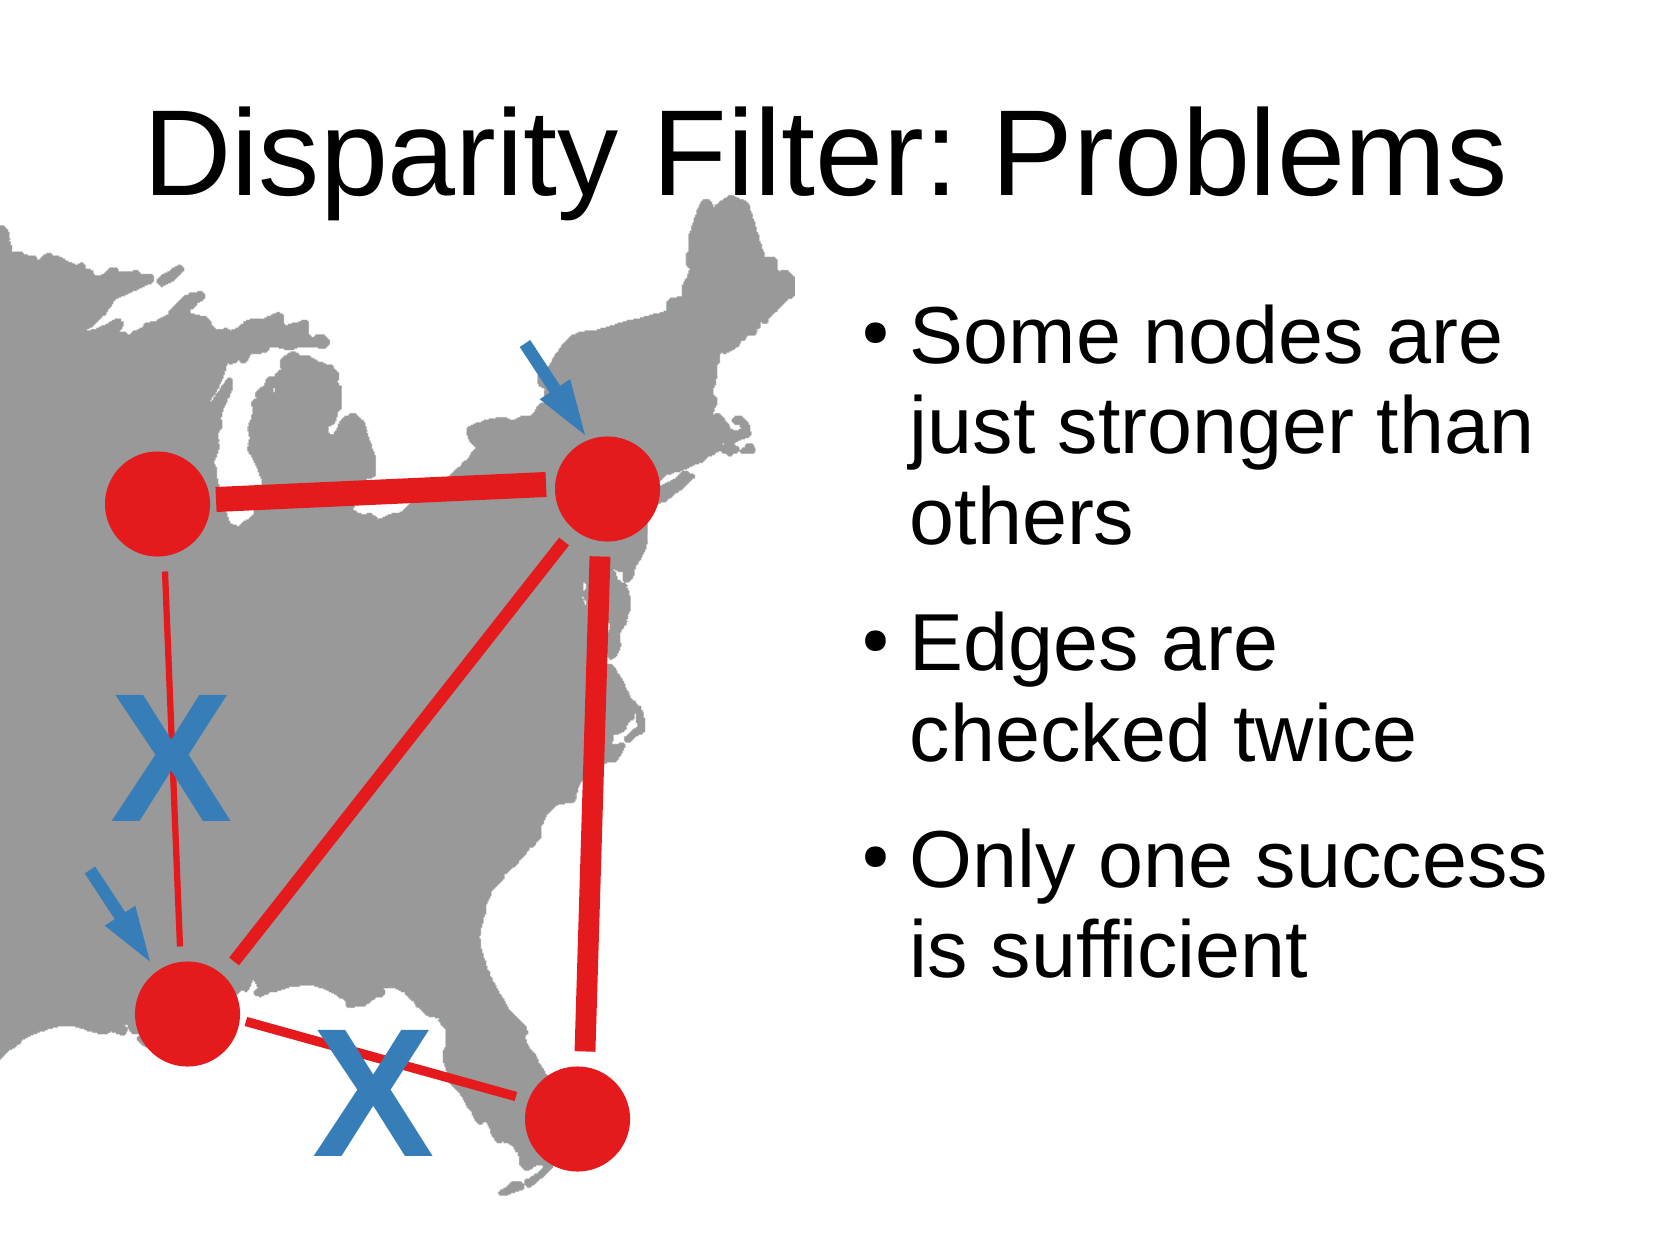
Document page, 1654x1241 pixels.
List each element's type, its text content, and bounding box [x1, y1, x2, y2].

text_box [135, 961, 241, 1067]
text_box [105, 451, 211, 557]
picture [0, 1, 796, 1241]
text_box [525, 1066, 631, 1172]
text_box X [298, 983, 451, 1171]
title Disparity Filter: Problems [796, 49, 1571, 257]
text_box [555, 436, 661, 542]
text_box X [96, 648, 248, 836]
list Some nodes are just stronger than others Edges are checked twice Only one success is sufficient [845, 290, 1572, 1010]
